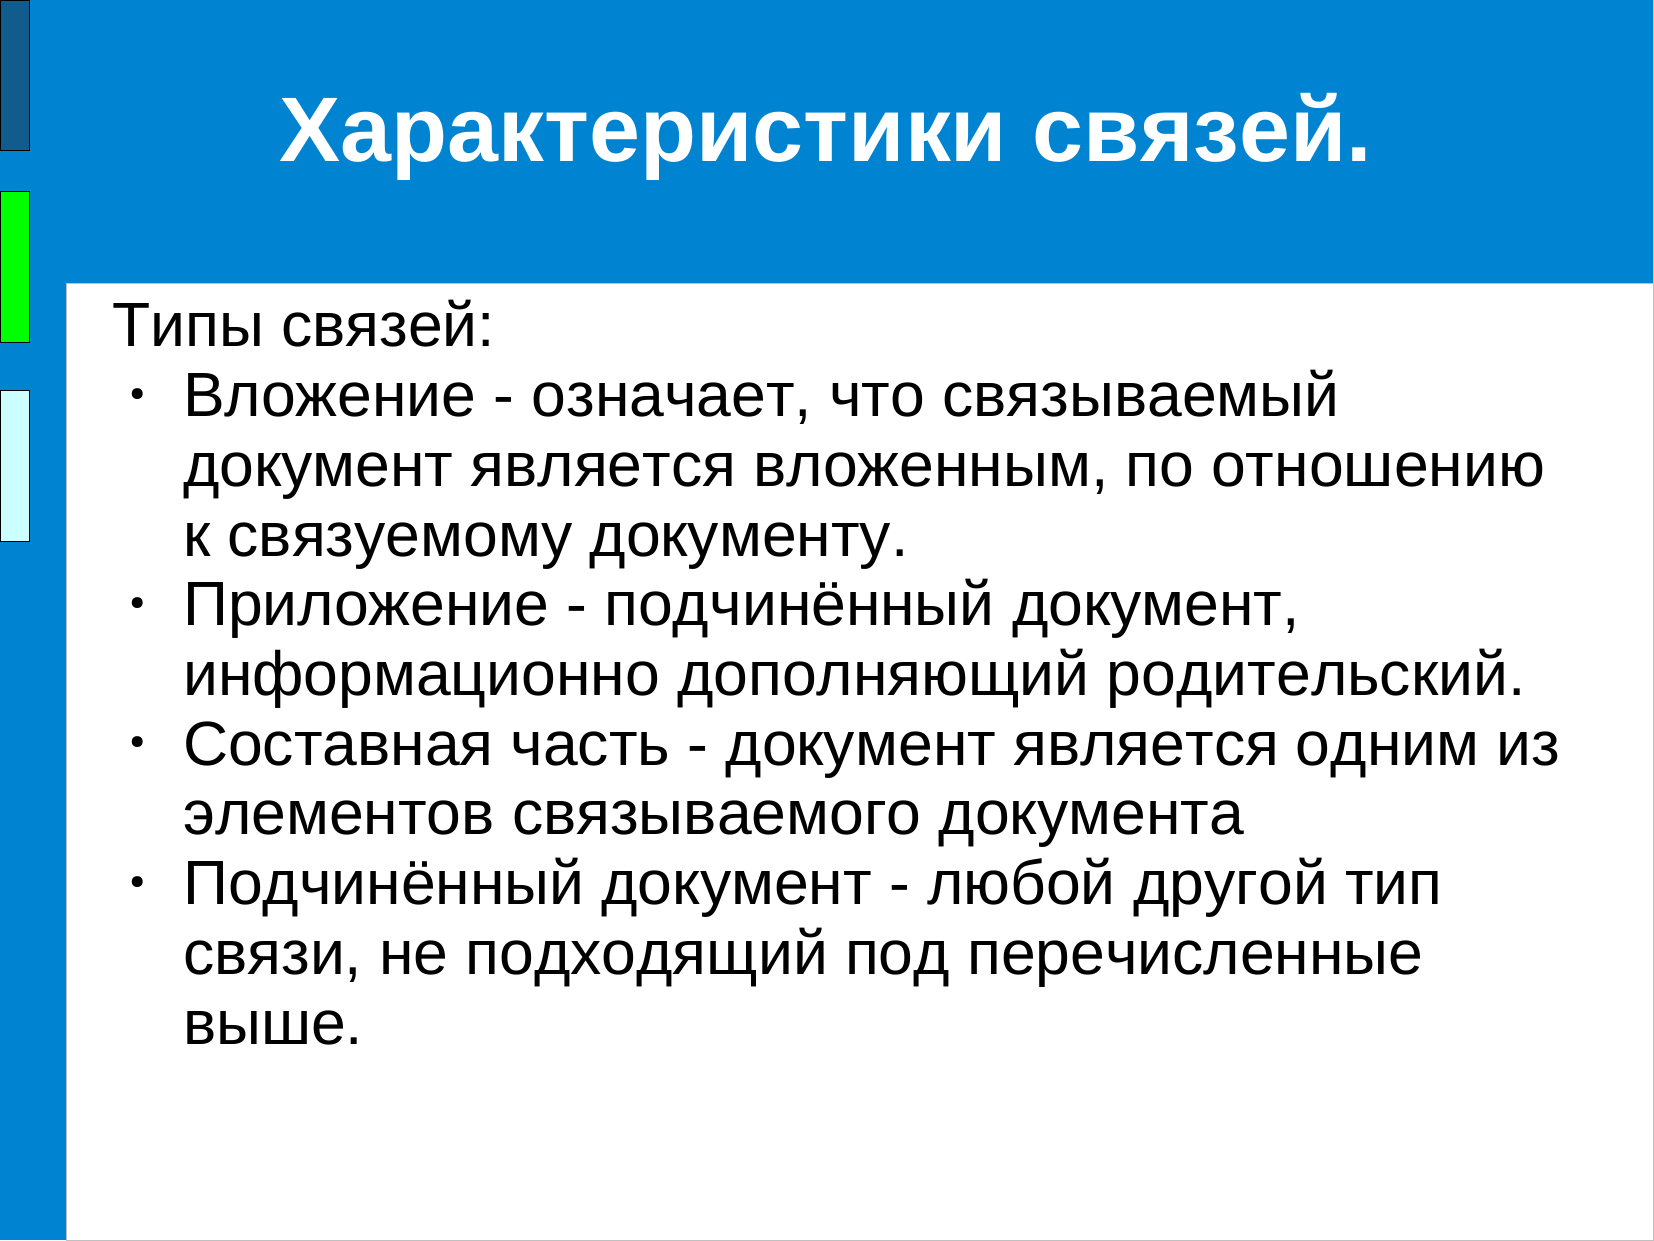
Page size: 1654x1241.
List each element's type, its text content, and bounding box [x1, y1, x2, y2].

list Типы связей: Вложение - означает, что связываемый документ является вложенным, по отношению к связуемому документу. Приложение - подчинённый документ, информационно дополняющий родительский. Составная часть - документ является одним из элементов связываемого документа Подчинённый документ - любой другой тип связи, не подходящий под перечисленные выше. [82, 290, 1571, 1094]
title Характеристики связей. [82, 33, 1571, 226]
